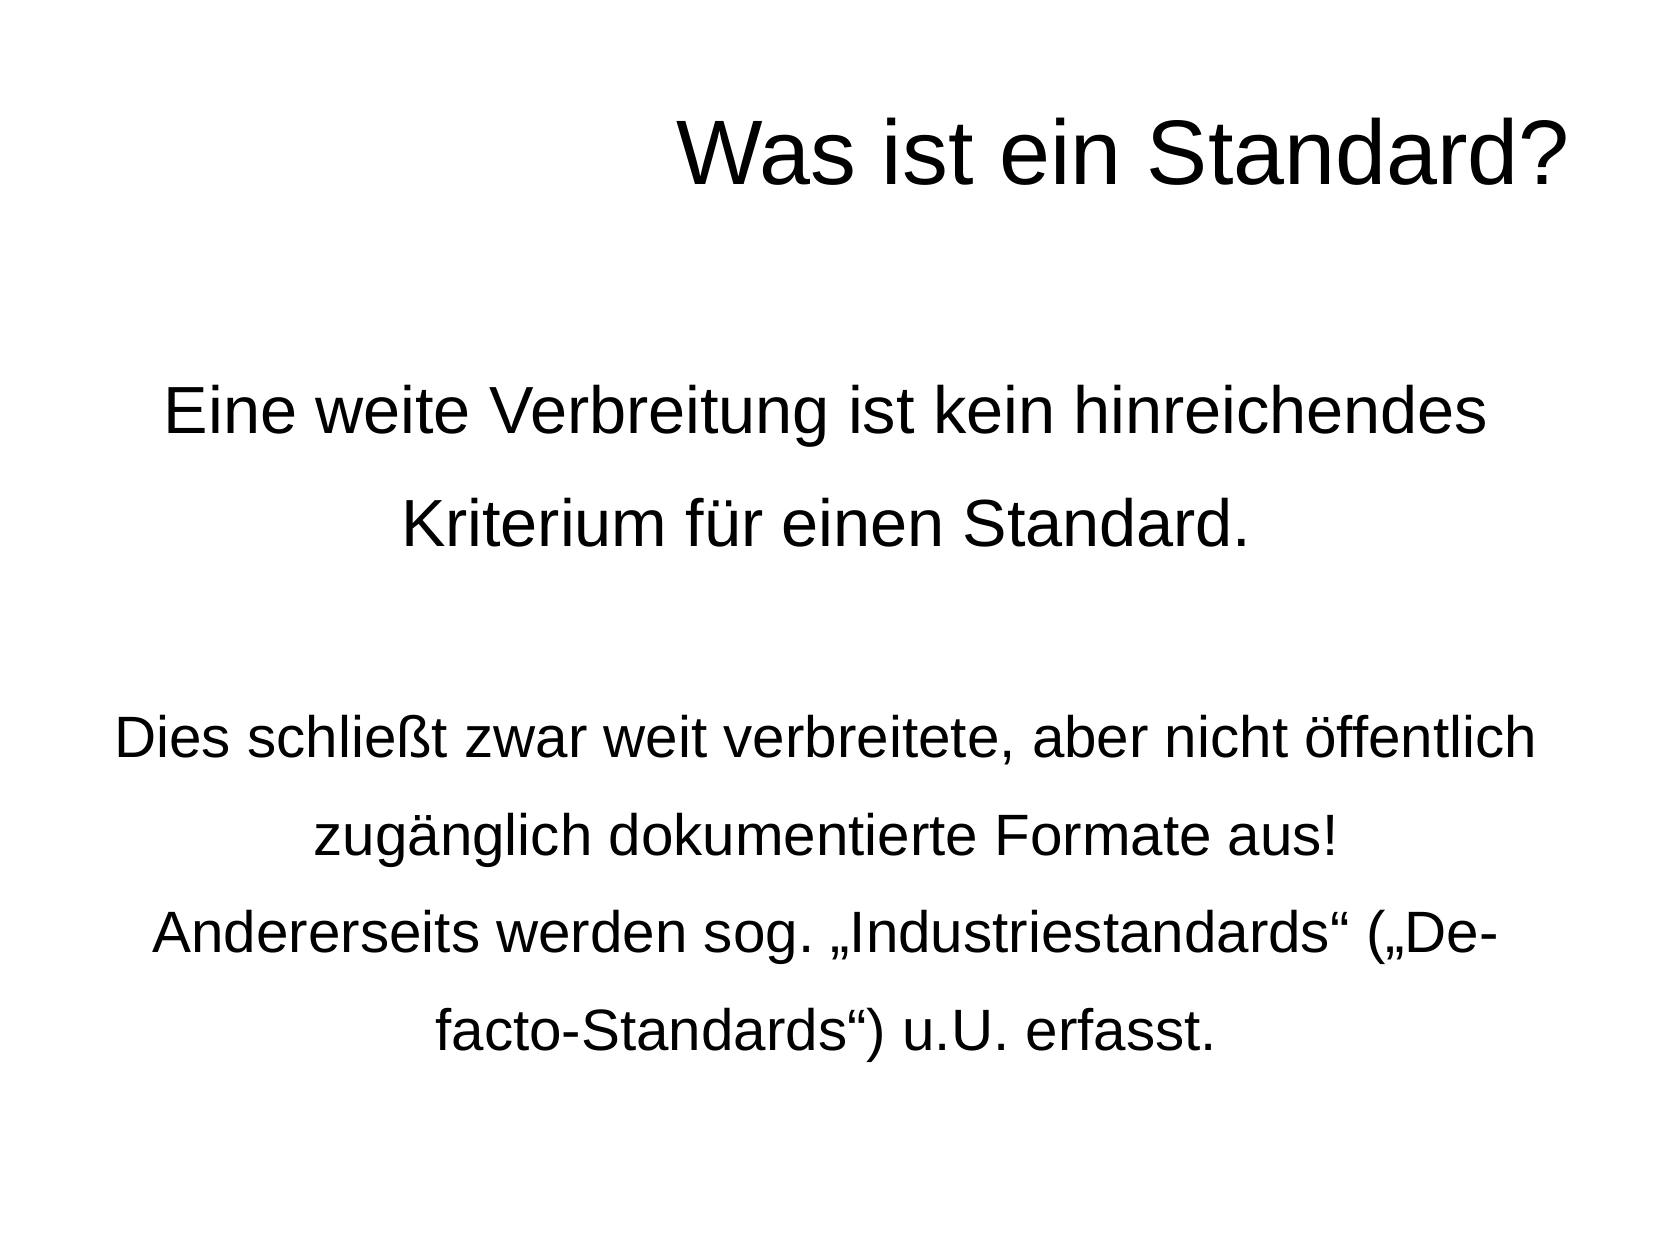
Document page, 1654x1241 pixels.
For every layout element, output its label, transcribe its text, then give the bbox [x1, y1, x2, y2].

title Was ist ein Standard? [82, 56, 1571, 250]
subtitle Eine weite Verbreitung ist kein hinreichendes Kriterium für einen Standard. Dies schließt zwar weit verbreitete, aber nicht öffentlich zugänglich dokumentierte Formate aus! Andererseits werden sog. „Industriestandards“ („De-facto-Standards“) u.U. erfasst. [82, 297, 1571, 1102]
